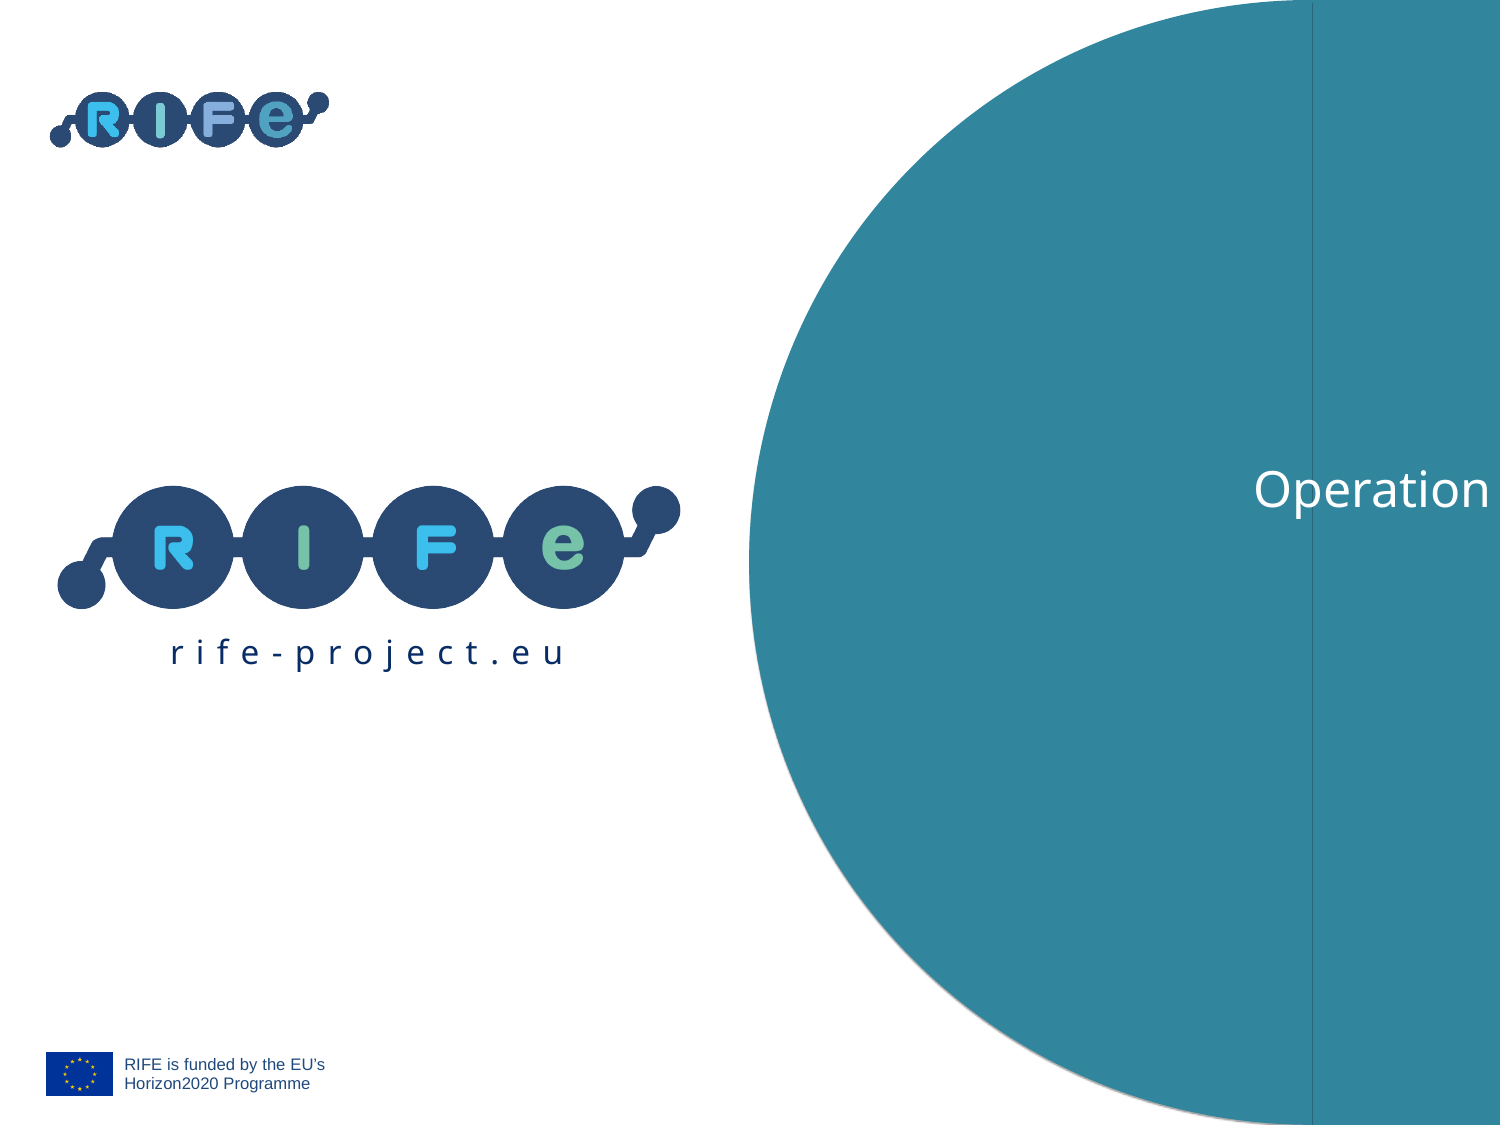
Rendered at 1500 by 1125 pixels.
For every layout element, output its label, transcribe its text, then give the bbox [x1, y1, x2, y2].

picture [46, 1052, 113, 1096]
picture [0, 29, 382, 204]
text_box Operation [460, 450, 1500, 564]
picture [0, 347, 791, 736]
